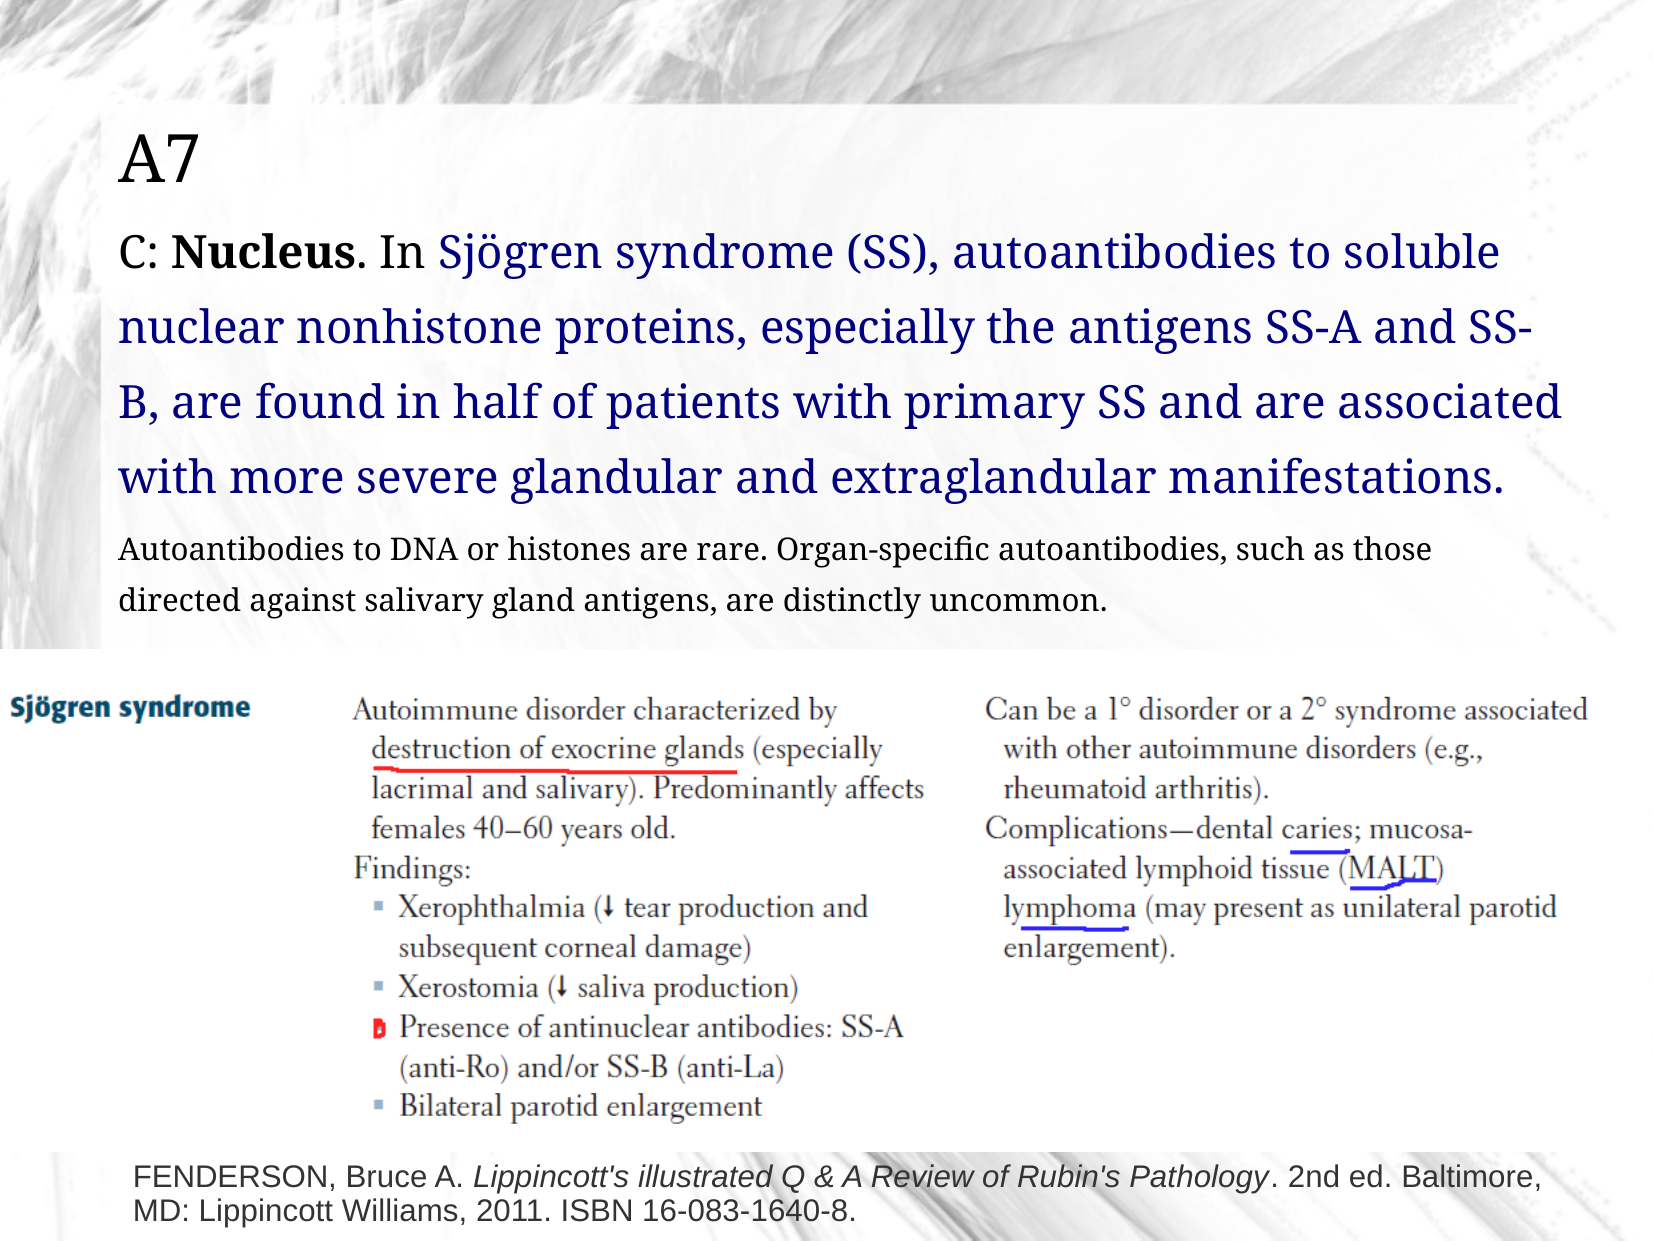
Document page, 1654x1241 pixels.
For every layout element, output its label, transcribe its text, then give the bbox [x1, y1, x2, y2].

title A7 [118, 107, 1506, 206]
text_box FENDERSON, Bruce A. Lippincott's illustrated Q & A Review of Rubin's Pathology. 2nd ed. Baltimore, MD: Lippincott Williams, 2011. ISBN 16-083-1640-8. [118, 1152, 1565, 1236]
picture [0, 0, 1654, 1241]
list C: Nucleus. In Sjögren syndrome (SS), autoantibodies to soluble nuclear nonhistone proteins, especially the antigens SS-A and SS-B, are found in half of patients with primary SS and are associated with more severe glandular and extraglandular manifestations. Autoantibodies to DNA or histones are rare. Organ-specific autoantibodies, such as those directed against salivary gland antigens, are distinctly uncommon. Autoantibodies to centromere proteins (choice A) are seen in the CREST variant of progressive systemic sclerosis. Diagnosis: Sjögren syndrome [118, 206, 1565, 649]
